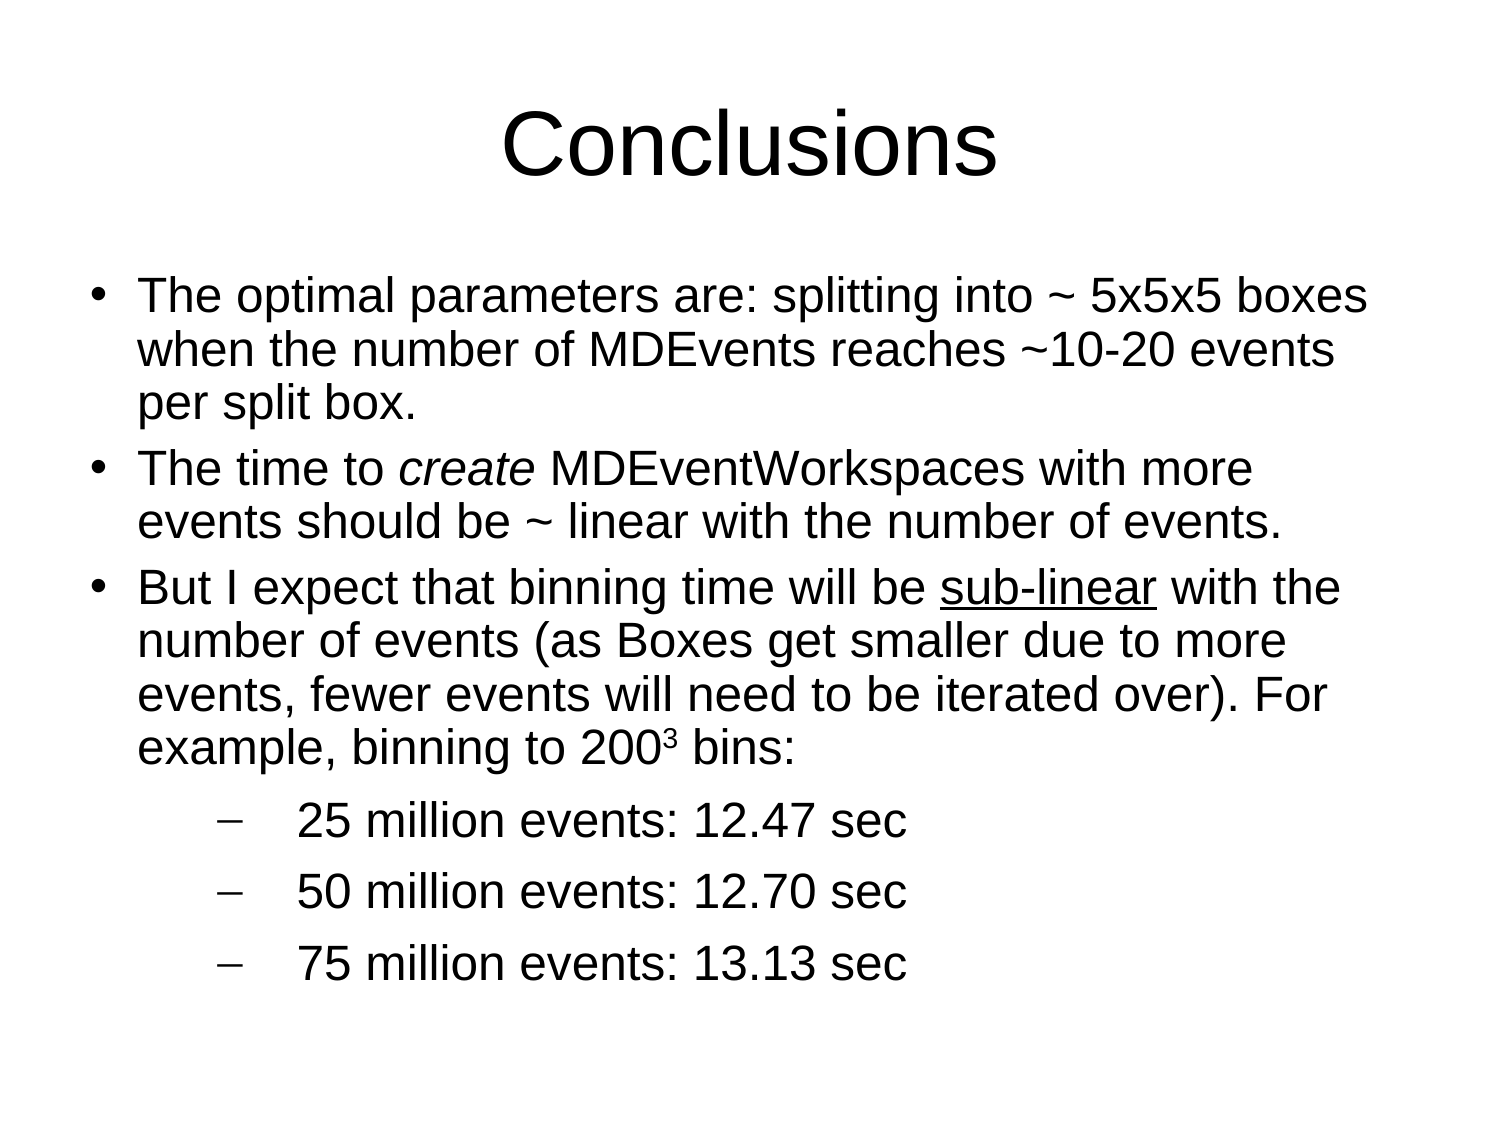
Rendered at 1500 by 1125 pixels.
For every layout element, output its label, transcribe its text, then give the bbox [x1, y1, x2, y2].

list The optimal parameters are: splitting into ~ 5x5x5 boxes when the number of MDEvents reaches ~10-20 events per split box. The time to create MDEventWorkspaces with more events should be ~ linear with the number of events. But I expect that binning time will be sub-linear with the number of events (as Boxes get smaller due to more events, fewer events will need to be iterated over). For example, binning to 2003 bins: 25 million events: 12.47 sec 50 million events: 12.70 sec 75 million events: 13.13 sec [75, 262, 1426, 1005]
title Conclusions [75, 45, 1426, 233]
